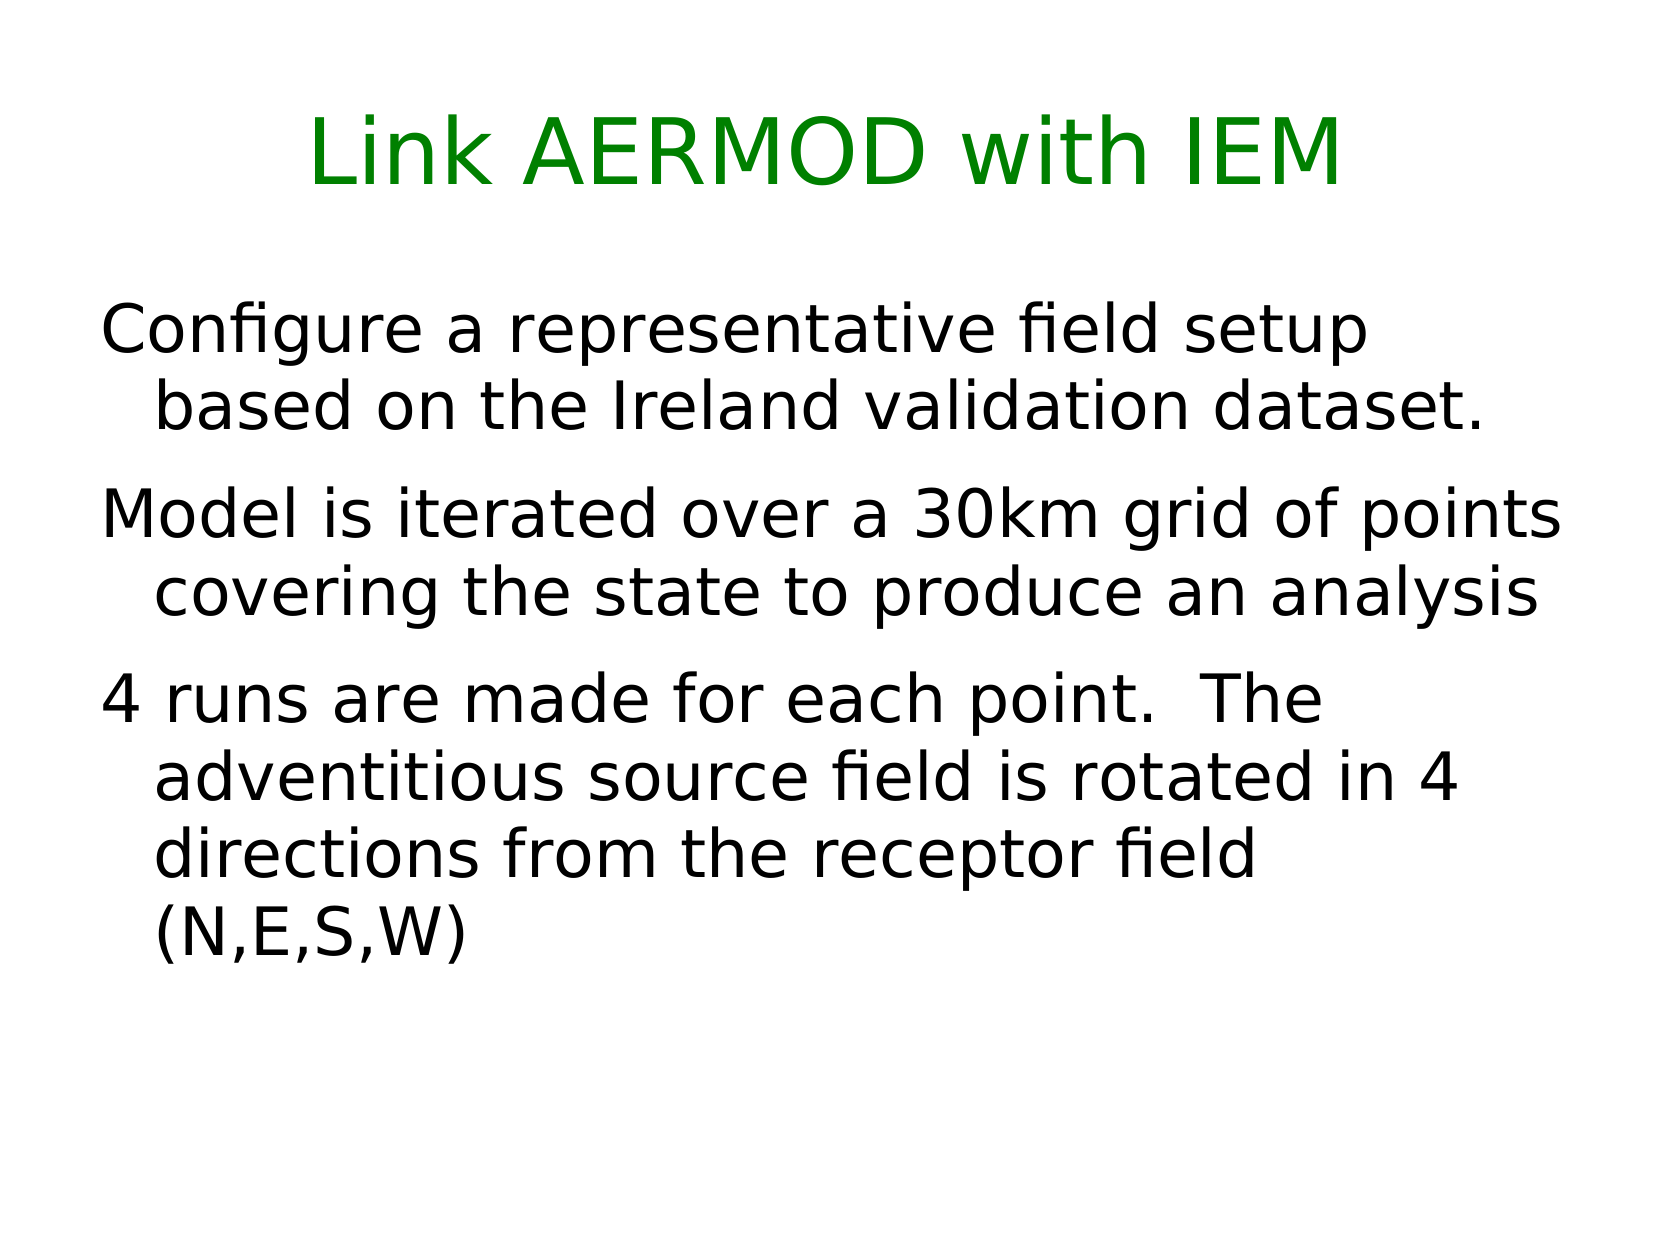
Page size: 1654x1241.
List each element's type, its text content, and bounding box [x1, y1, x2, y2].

list Configure a representative field setup based on the Ireland validation dataset. Model is iterated over a 30km grid of points covering the state to produce an analysis 4 runs are made for each point. The adventitious source field is rotated in 4 directions from the receptor field (N,E,S,W) [82, 290, 1571, 1109]
title Link AERMOD with IEM [82, 49, 1571, 257]
